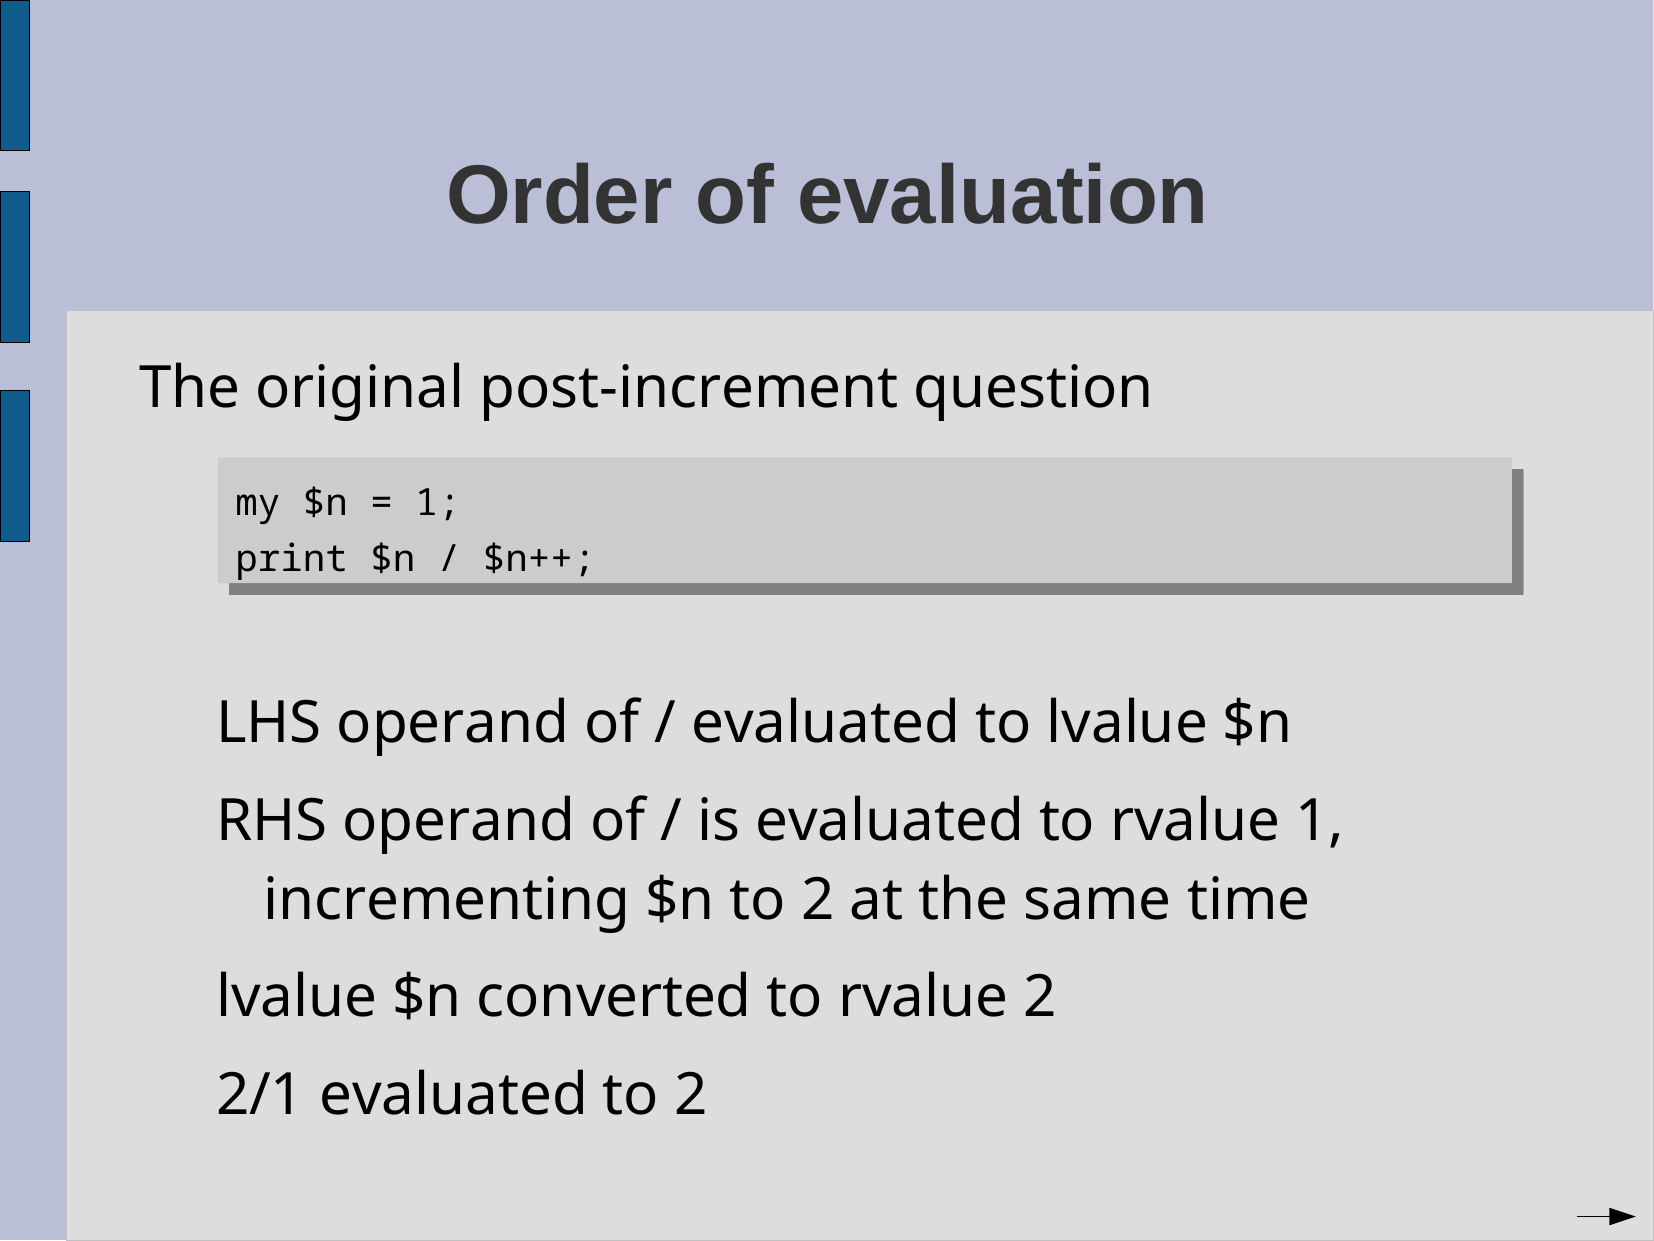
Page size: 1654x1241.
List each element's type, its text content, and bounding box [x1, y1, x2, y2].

title Order of evaluation [121, 91, 1534, 299]
list The original post-increment question LHS operand of / evaluated to lvalue $n RHS operand of / is evaluated to rvalue 1, incrementing $n to 2 at the same time lvalue $n converted to rvalue 2 2/1 evaluated to 2 [121, 344, 1534, 1127]
text_box my $n = 1; print $n / $n++; [217, 457, 1512, 557]
